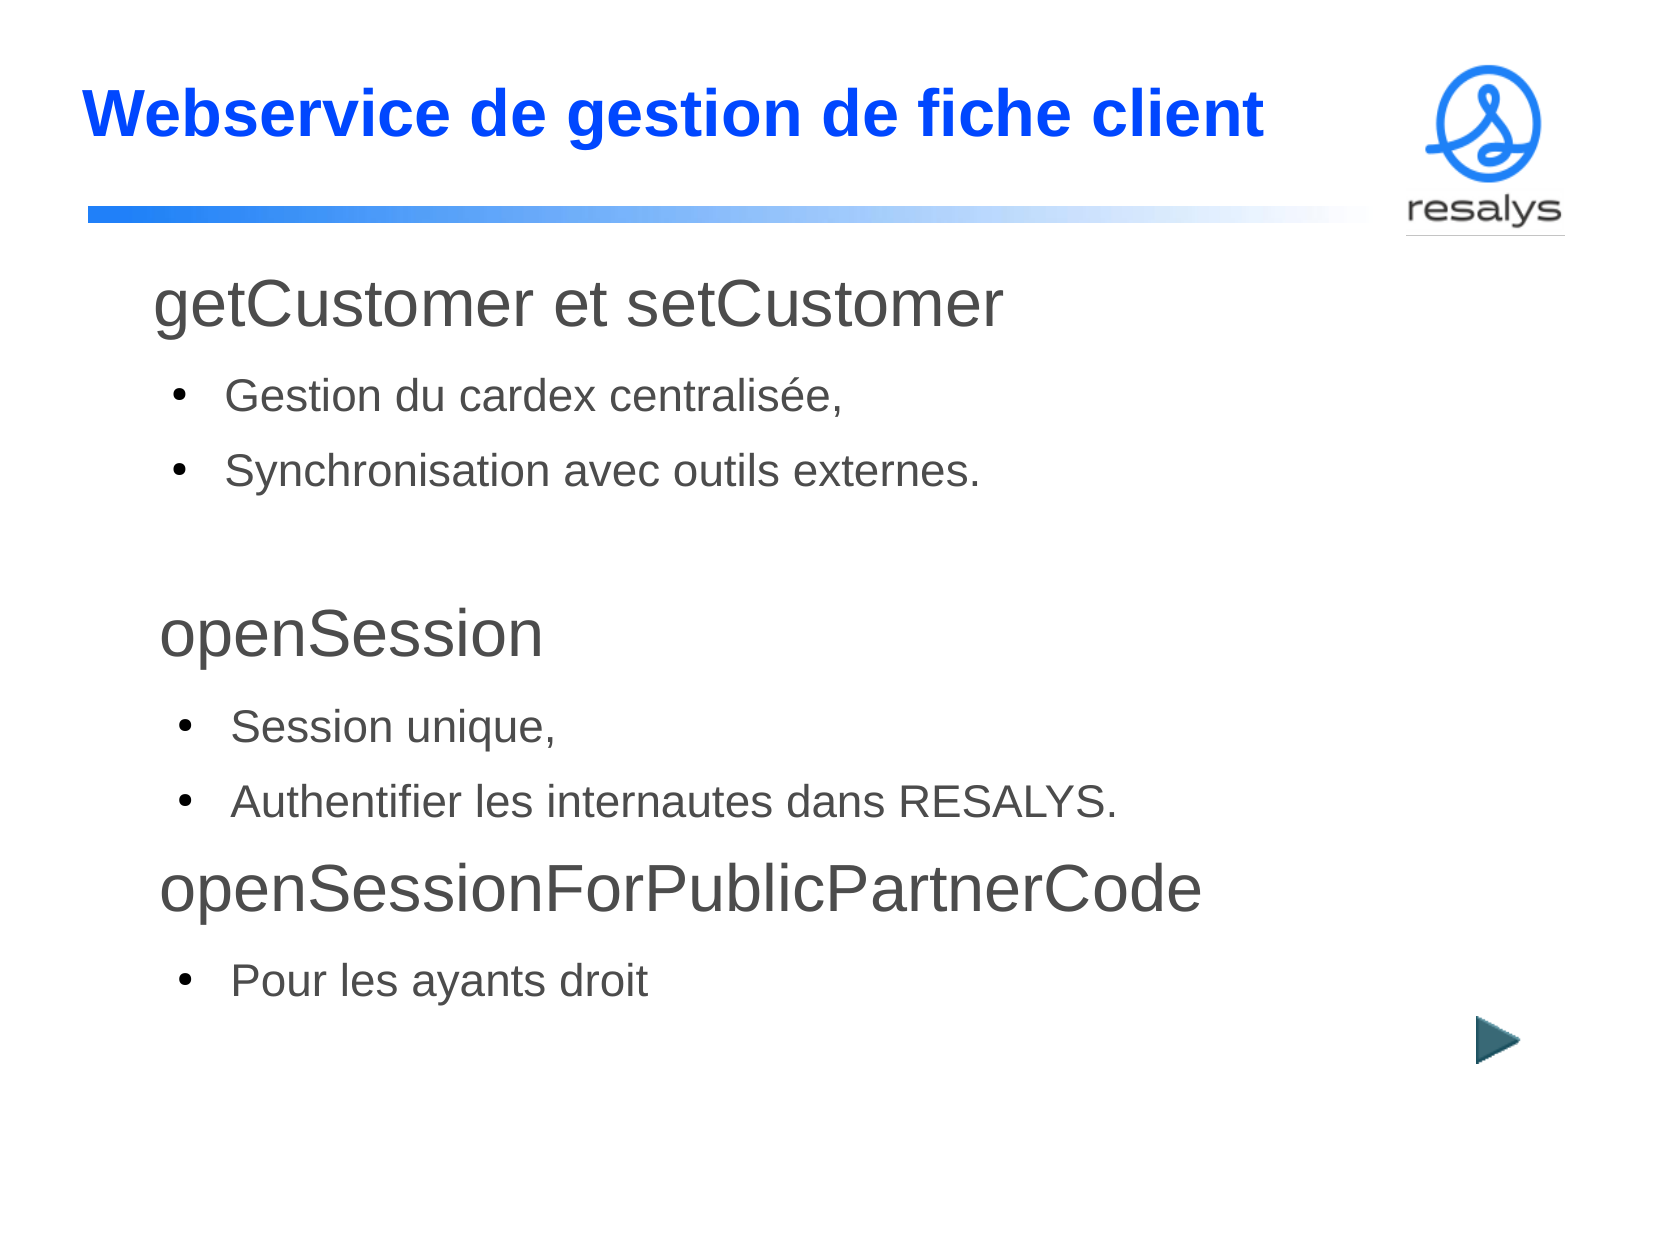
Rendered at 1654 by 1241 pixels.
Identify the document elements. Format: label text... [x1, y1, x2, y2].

list openSession Session unique, Authentifier les internautes dans RESALYS. openSessionForPublicPartnerCode Pour les ayants droit [88, 596, 1577, 1006]
list getCustomer et setCustomer Gestion du cardex centralisée, Synchronisation avec outils externes. [82, 265, 1571, 571]
picture [1476, 1016, 1524, 1064]
picture [88, 58, 1565, 237]
title Webservice de gestion de fiche client [82, 49, 1359, 178]
